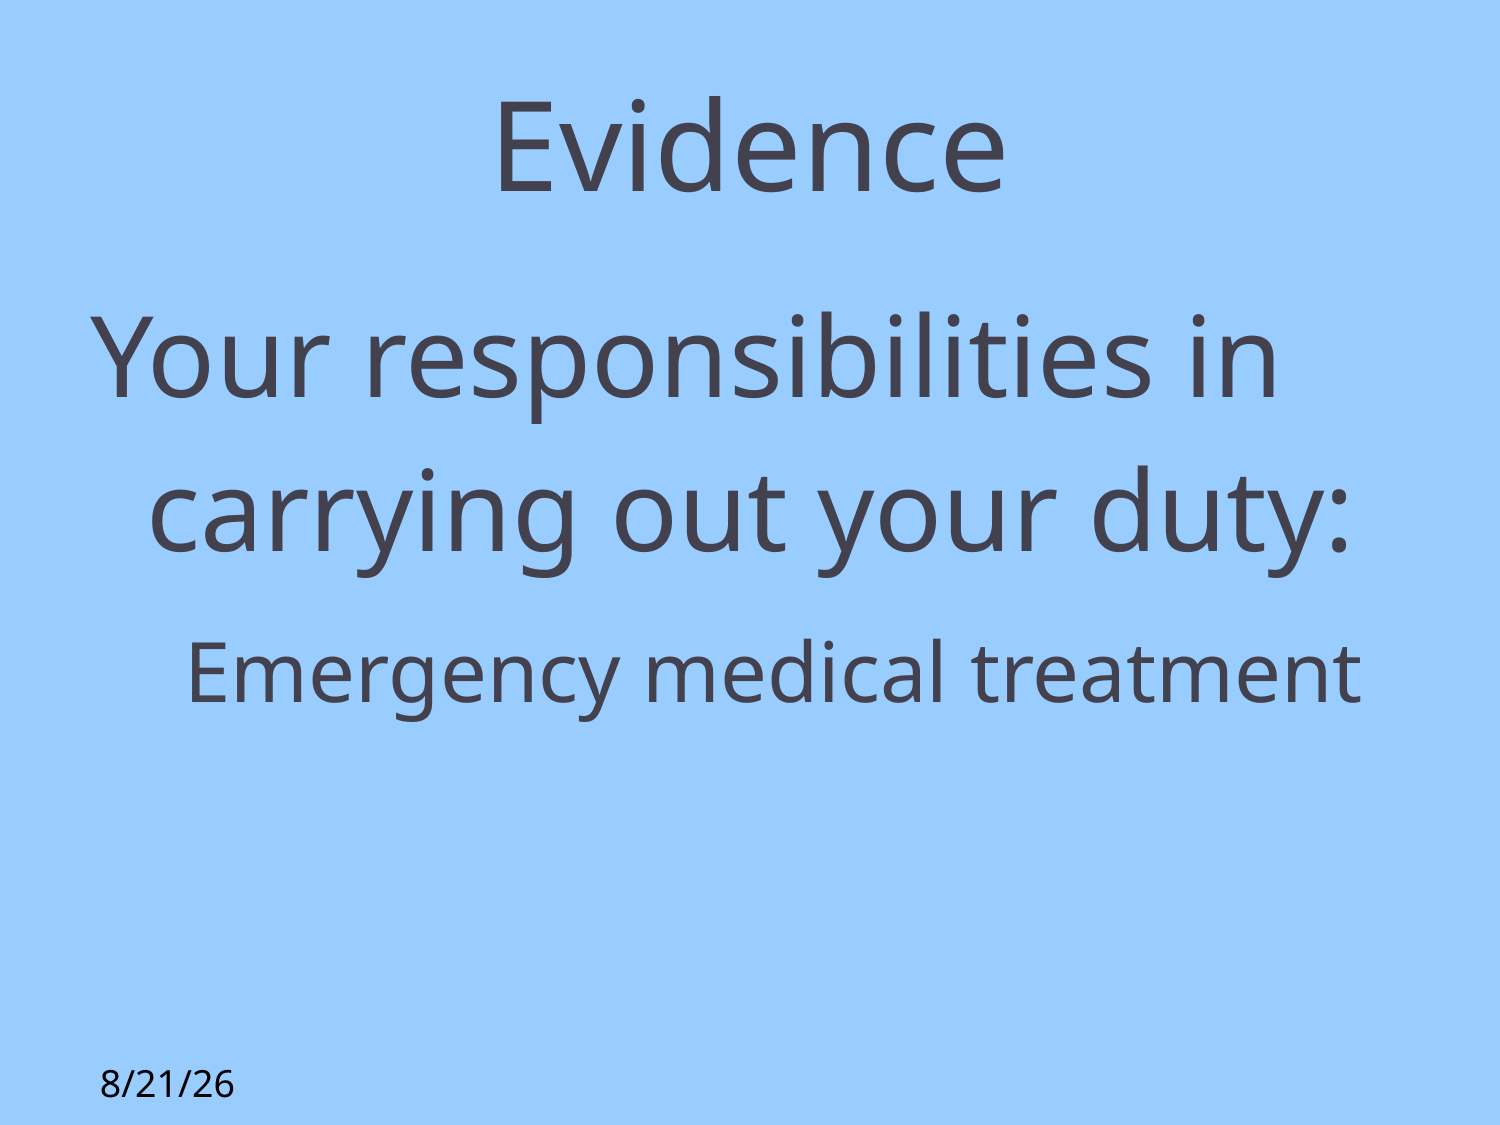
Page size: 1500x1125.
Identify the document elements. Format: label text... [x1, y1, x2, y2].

title Evidence [75, 33, 1425, 244]
list Your responsibilities in carrying out your duty: Emergency medical treatment [75, 262, 1425, 1028]
